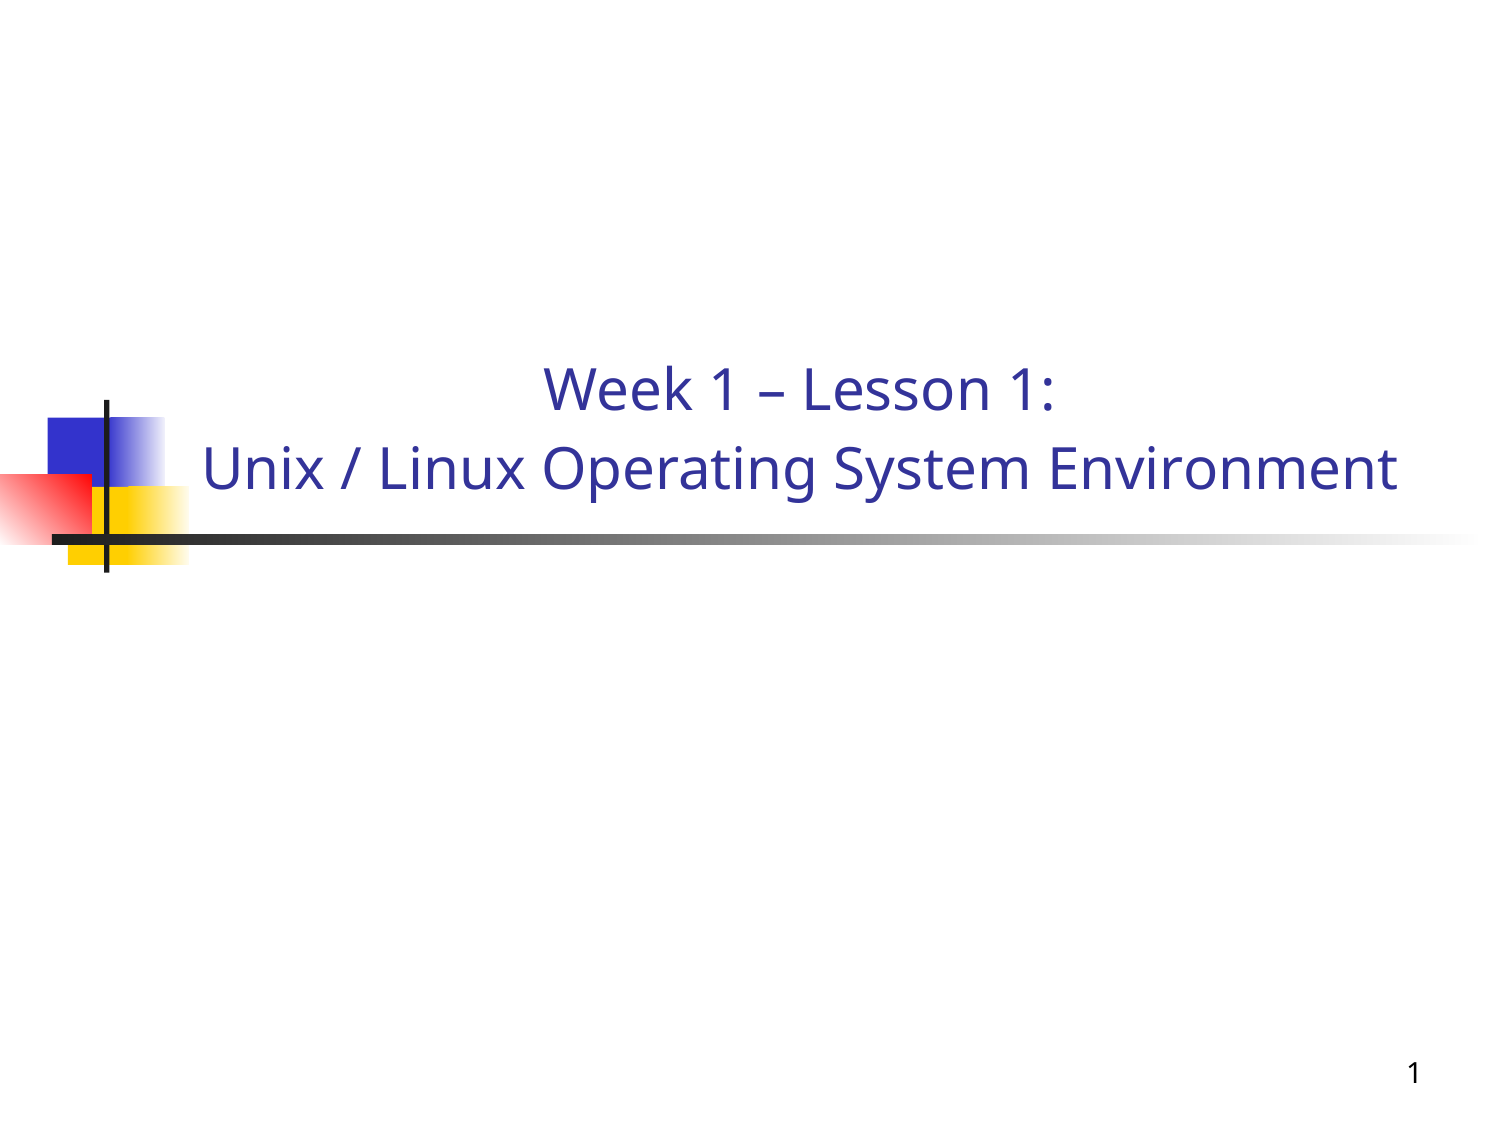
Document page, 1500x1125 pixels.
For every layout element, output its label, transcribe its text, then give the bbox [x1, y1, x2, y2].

title Week 1 – Lesson 1: Unix / Linux Operating System Environment [162, 274, 1438, 515]
